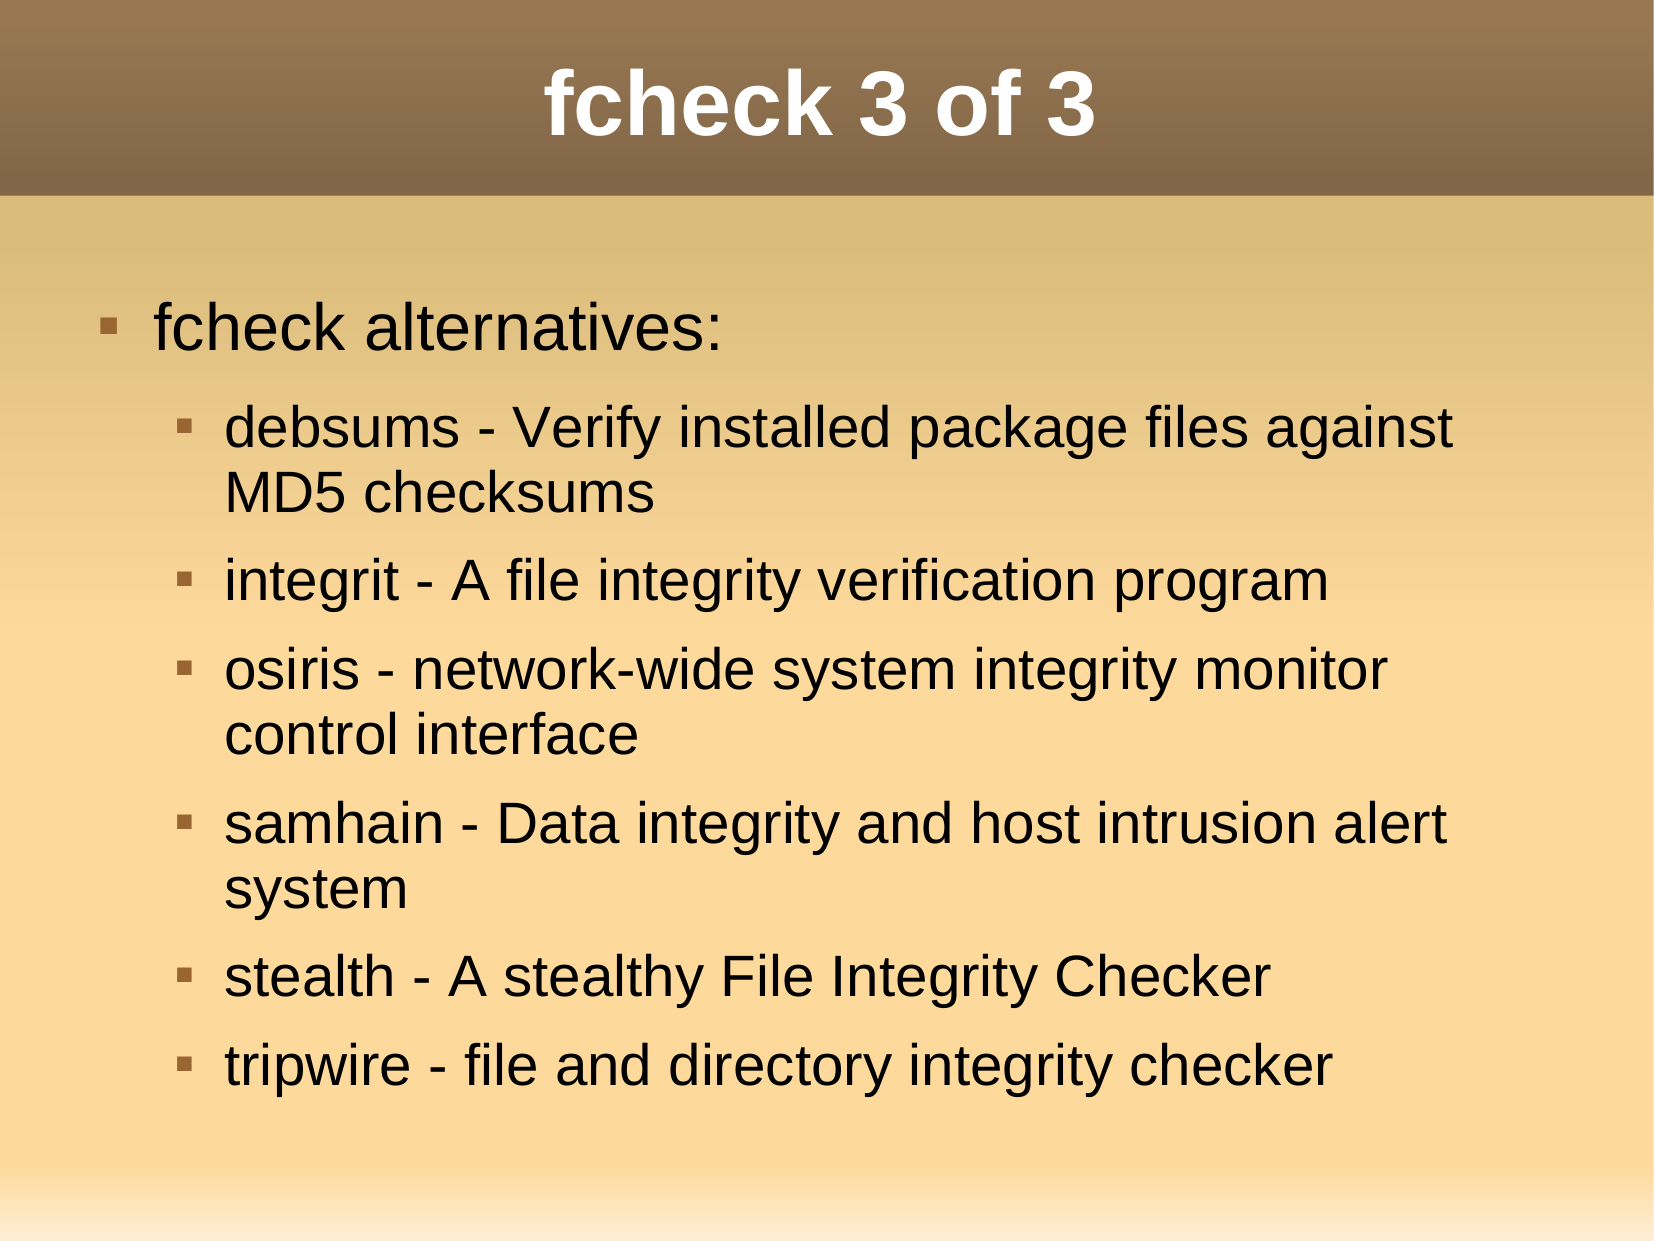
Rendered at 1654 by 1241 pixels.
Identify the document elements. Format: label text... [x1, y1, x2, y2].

title fcheck 3 of 3 [76, 7, 1565, 200]
picture [0, 0, 1654, 1241]
list fcheck alternatives: debsums - Verify installed package files against MD5 checksums integrit - A file integrity verification program osiris - network-wide system integrity monitor control interface samhain - Data integrity and host intrusion alert system stealth - A stealthy File Integrity Checker tripwire - file and directory integrity checker [82, 290, 1571, 1098]
